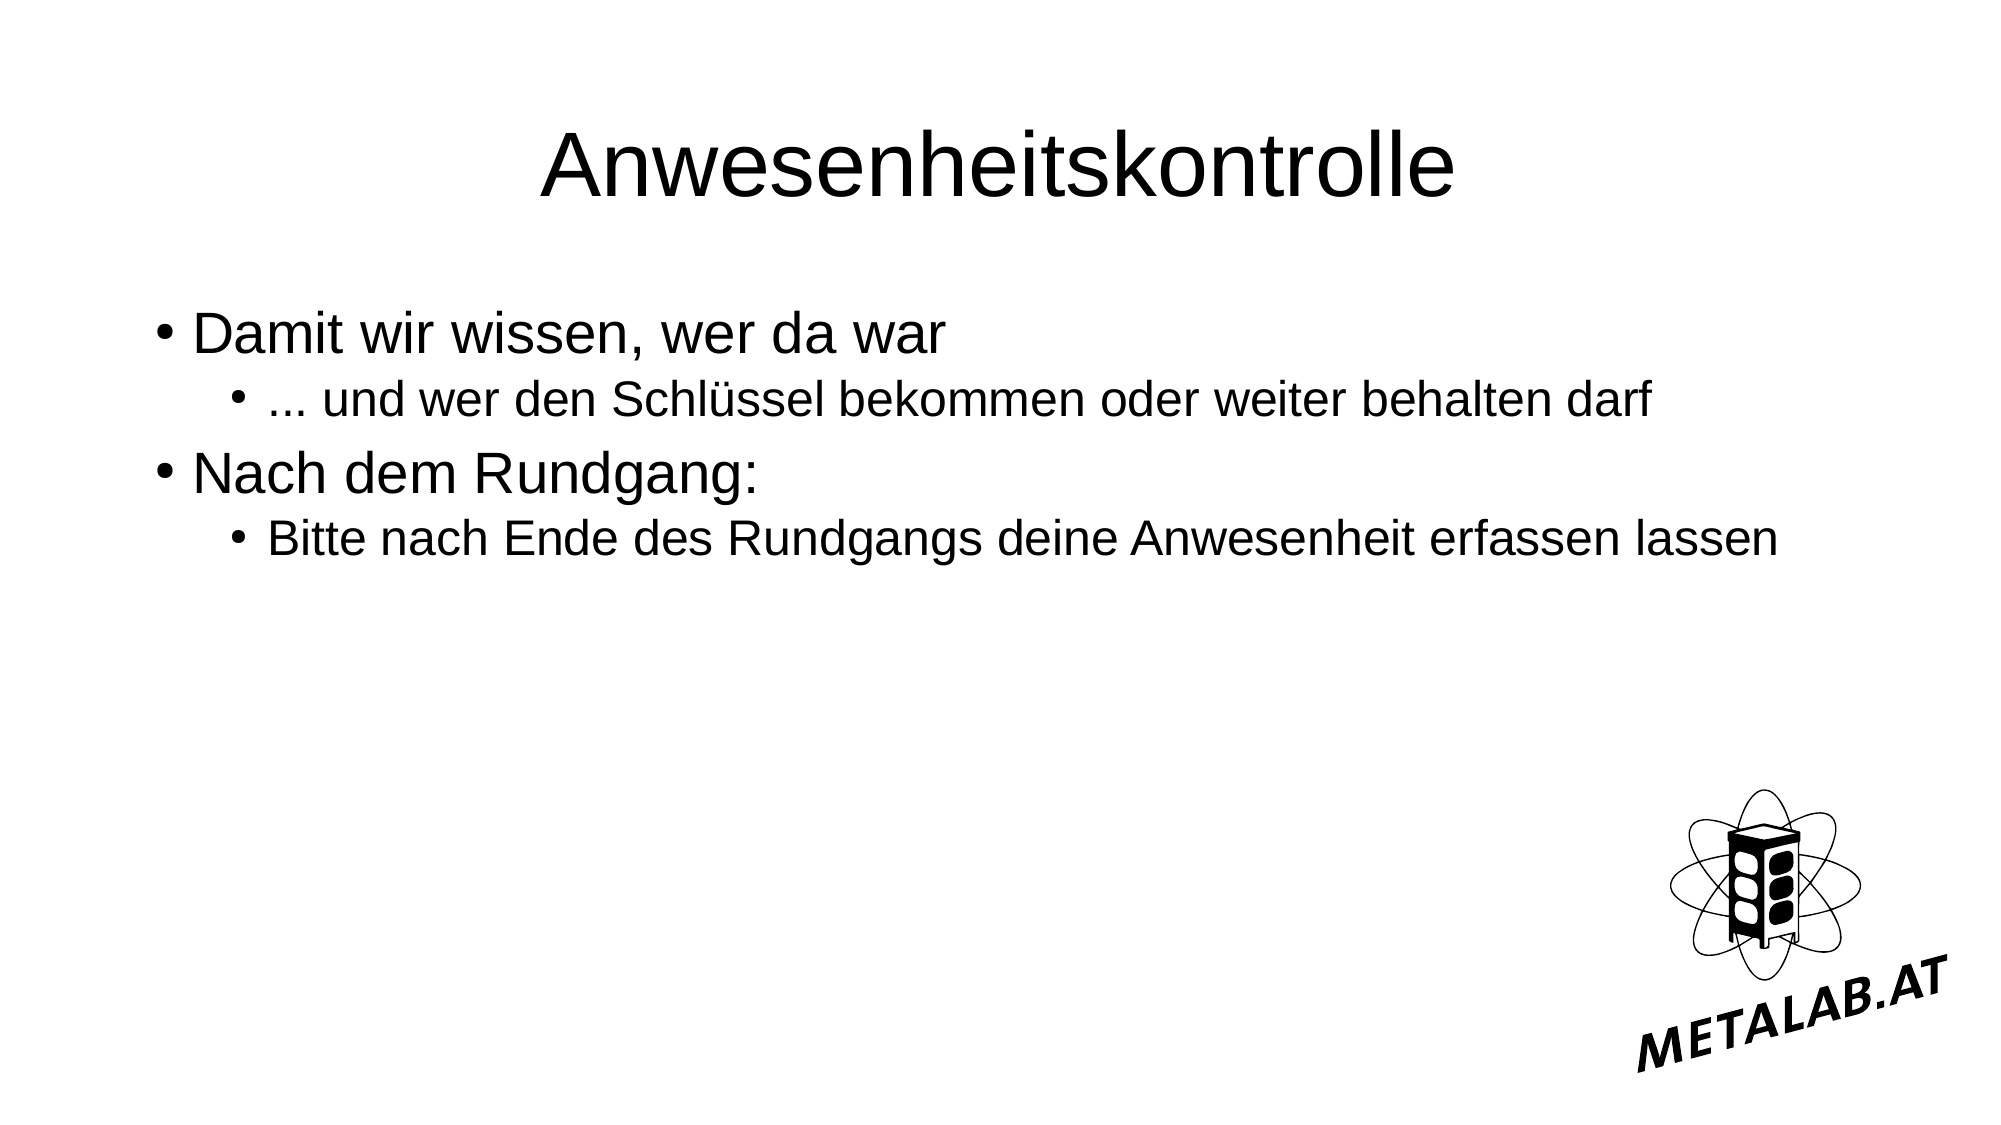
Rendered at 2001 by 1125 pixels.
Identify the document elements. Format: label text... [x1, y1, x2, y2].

list Damit wir wissen, wer da war ... und wer den Schlüssel bekommen oder weiter behalten darf Nach dem Rundgang: Bitte nach Ende des Rundgangs deine Anwesenheit erfassen lassen [137, 299, 1863, 1014]
title Anwesenheitskontrolle [137, 59, 1863, 278]
